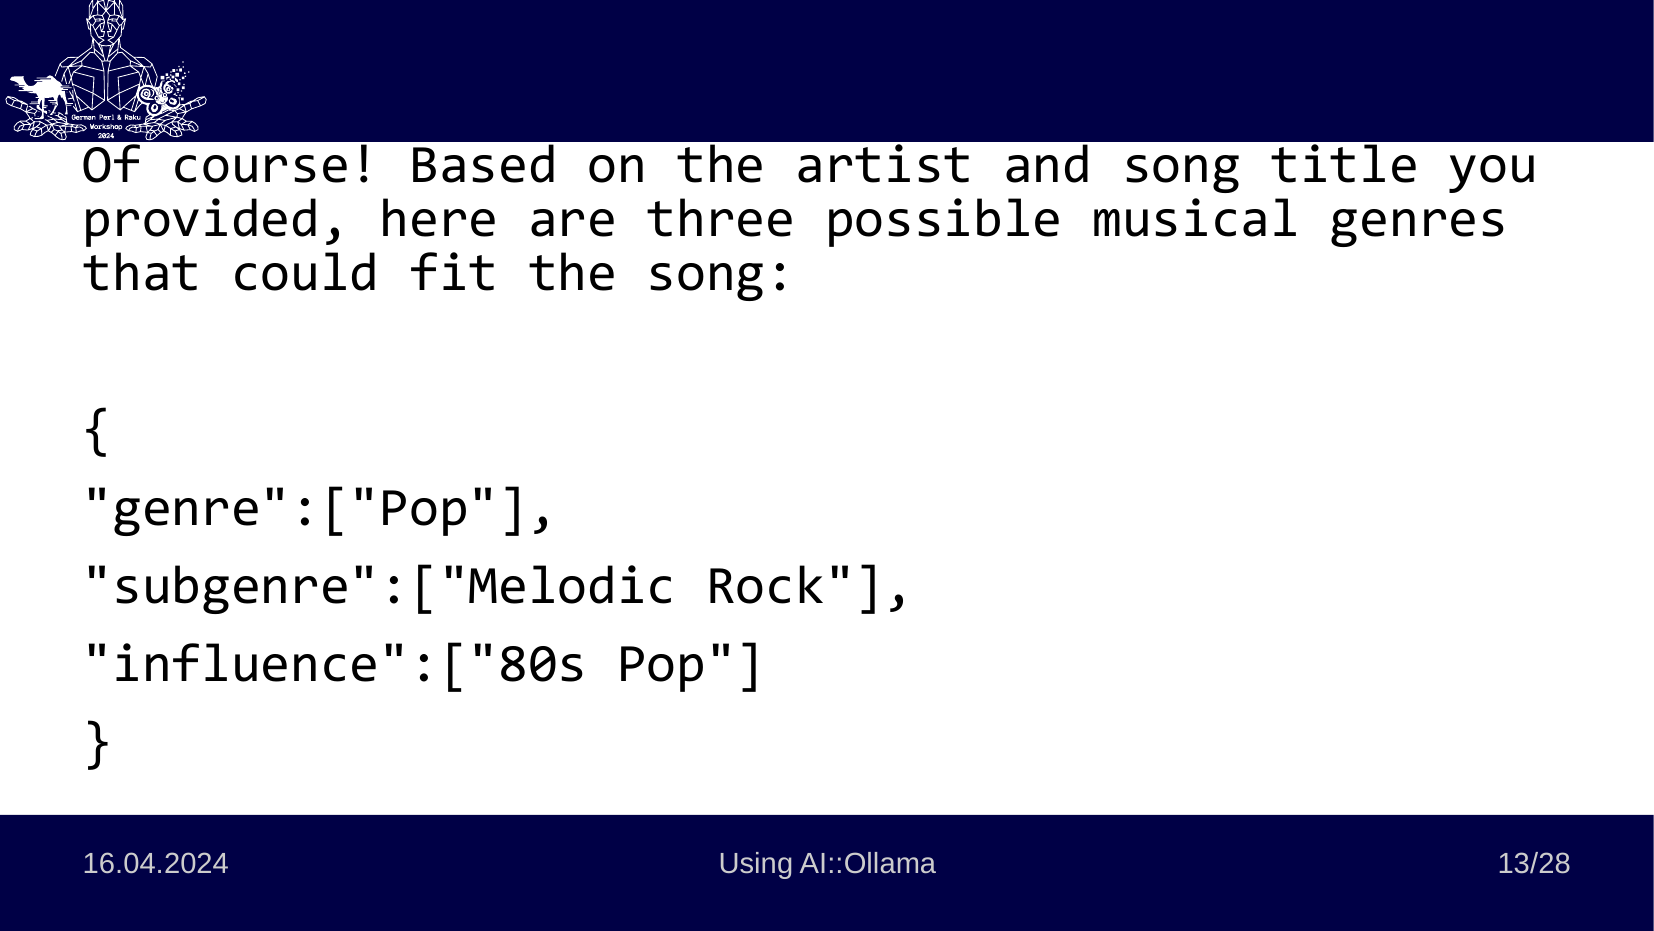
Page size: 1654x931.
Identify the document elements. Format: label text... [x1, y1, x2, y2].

list Of course! Based on the artist and song title you provided, here are three possible musical genres that could fit the song: { "genre":["Pop"], "subgenre":["Melodic Rock"], "influence":["80s Pop"] } [82, 141, 1571, 815]
